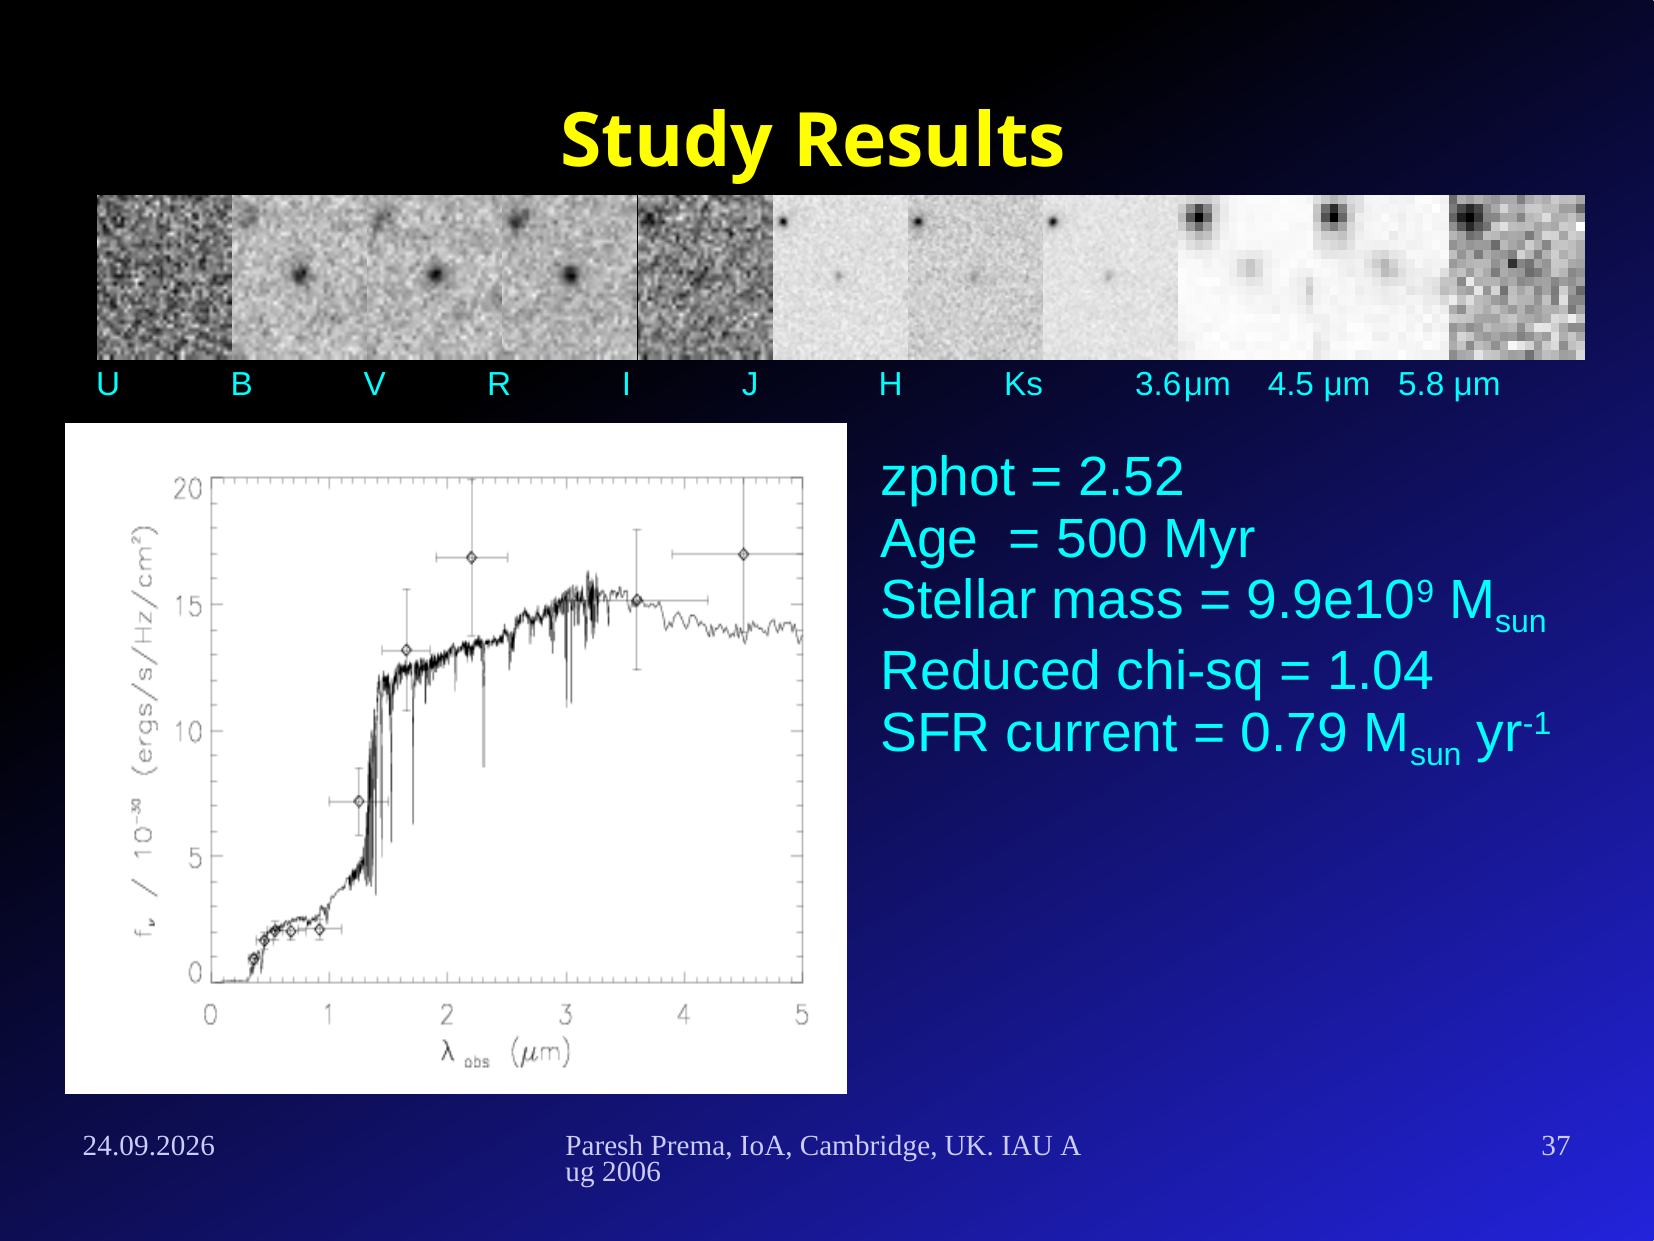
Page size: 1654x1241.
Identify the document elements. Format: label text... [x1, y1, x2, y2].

text_box U B V R I J H Ks 3.6μm 4.5 μm 5.8 μm [81, 337, 1531, 415]
picture [638, 195, 1585, 360]
title Study Results [110, 34, 1517, 241]
picture [97, 195, 637, 337]
text_box zphot = 2.52 Age = 500 Myr Stellar mass = 9.9e109 Msun Reduced chi-sq = 1.04 SFR current = 0.79 Msun yr-1 [865, 437, 1602, 780]
picture [65, 423, 847, 1094]
